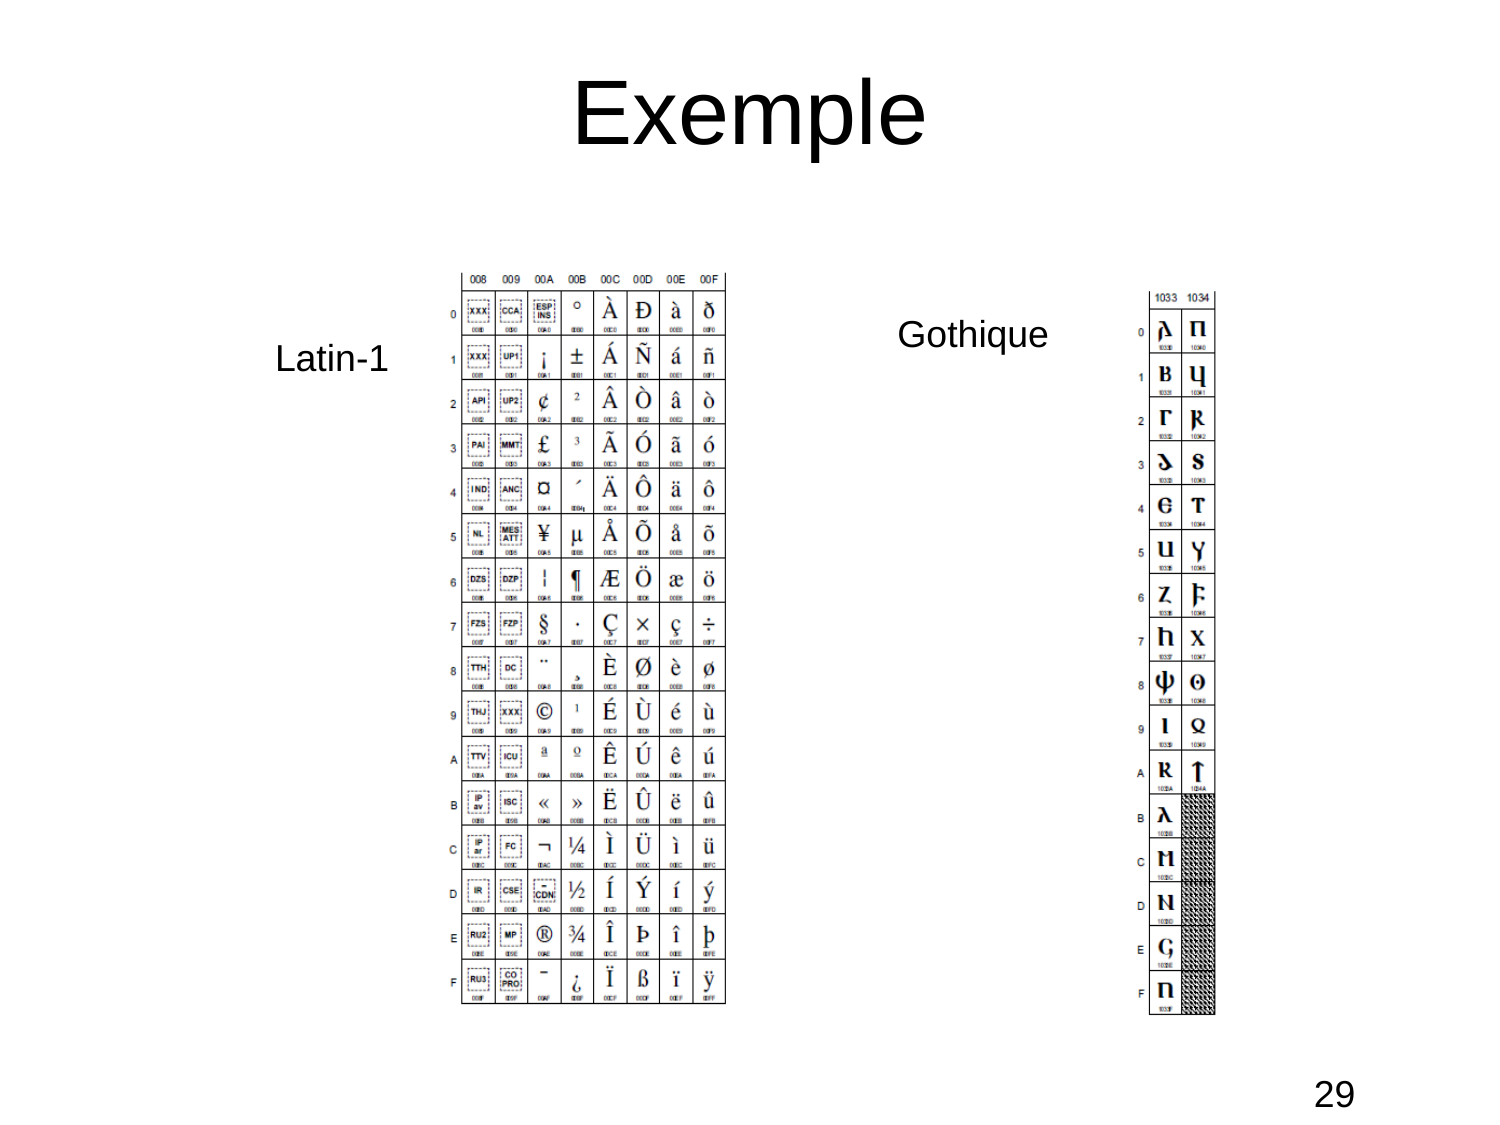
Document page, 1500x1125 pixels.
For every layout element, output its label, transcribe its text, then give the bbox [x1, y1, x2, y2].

text_box Latin-1 [260, 326, 405, 387]
picture [444, 267, 740, 1024]
text_box Gothique [882, 302, 1064, 363]
title Exemple [75, 45, 1425, 233]
picture [1120, 267, 1239, 1037]
